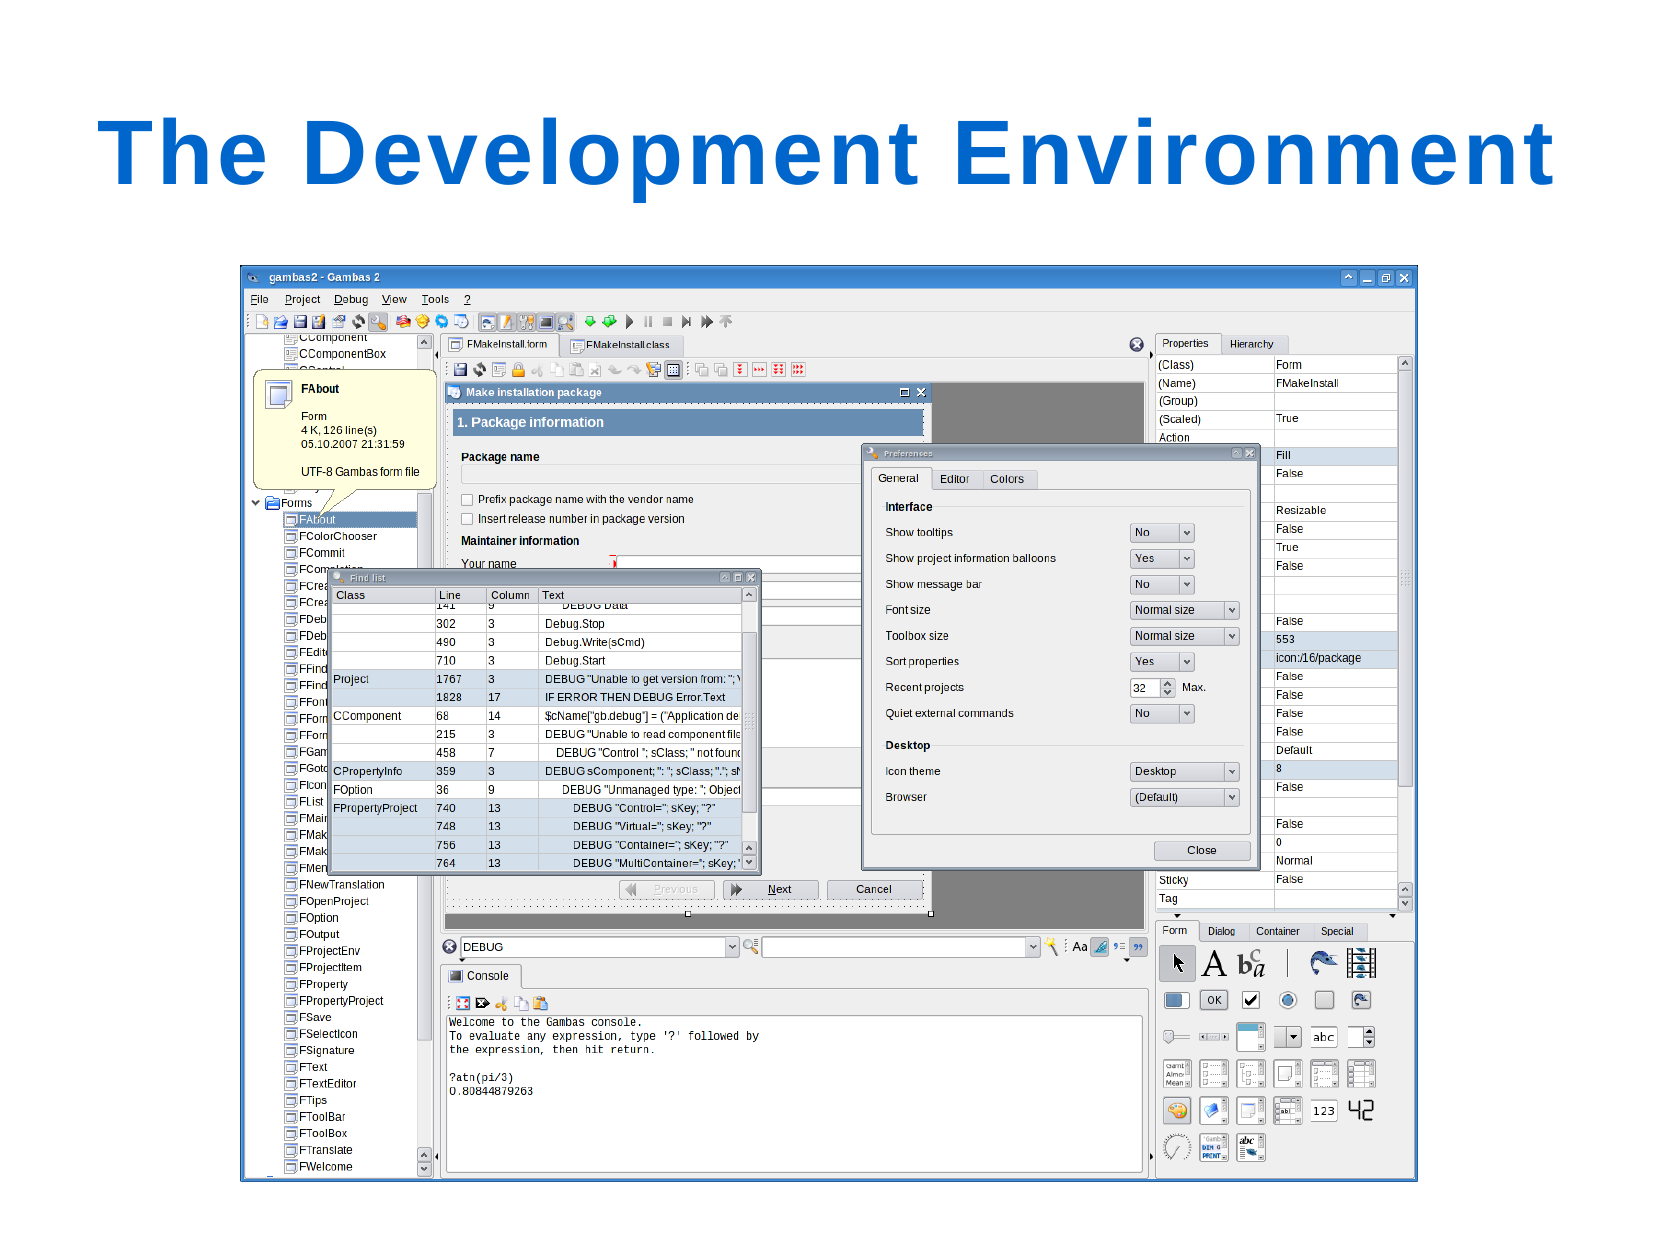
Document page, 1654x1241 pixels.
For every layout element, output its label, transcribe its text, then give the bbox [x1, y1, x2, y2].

title The Development Environment [82, 49, 1571, 257]
picture [240, 265, 1418, 1182]
